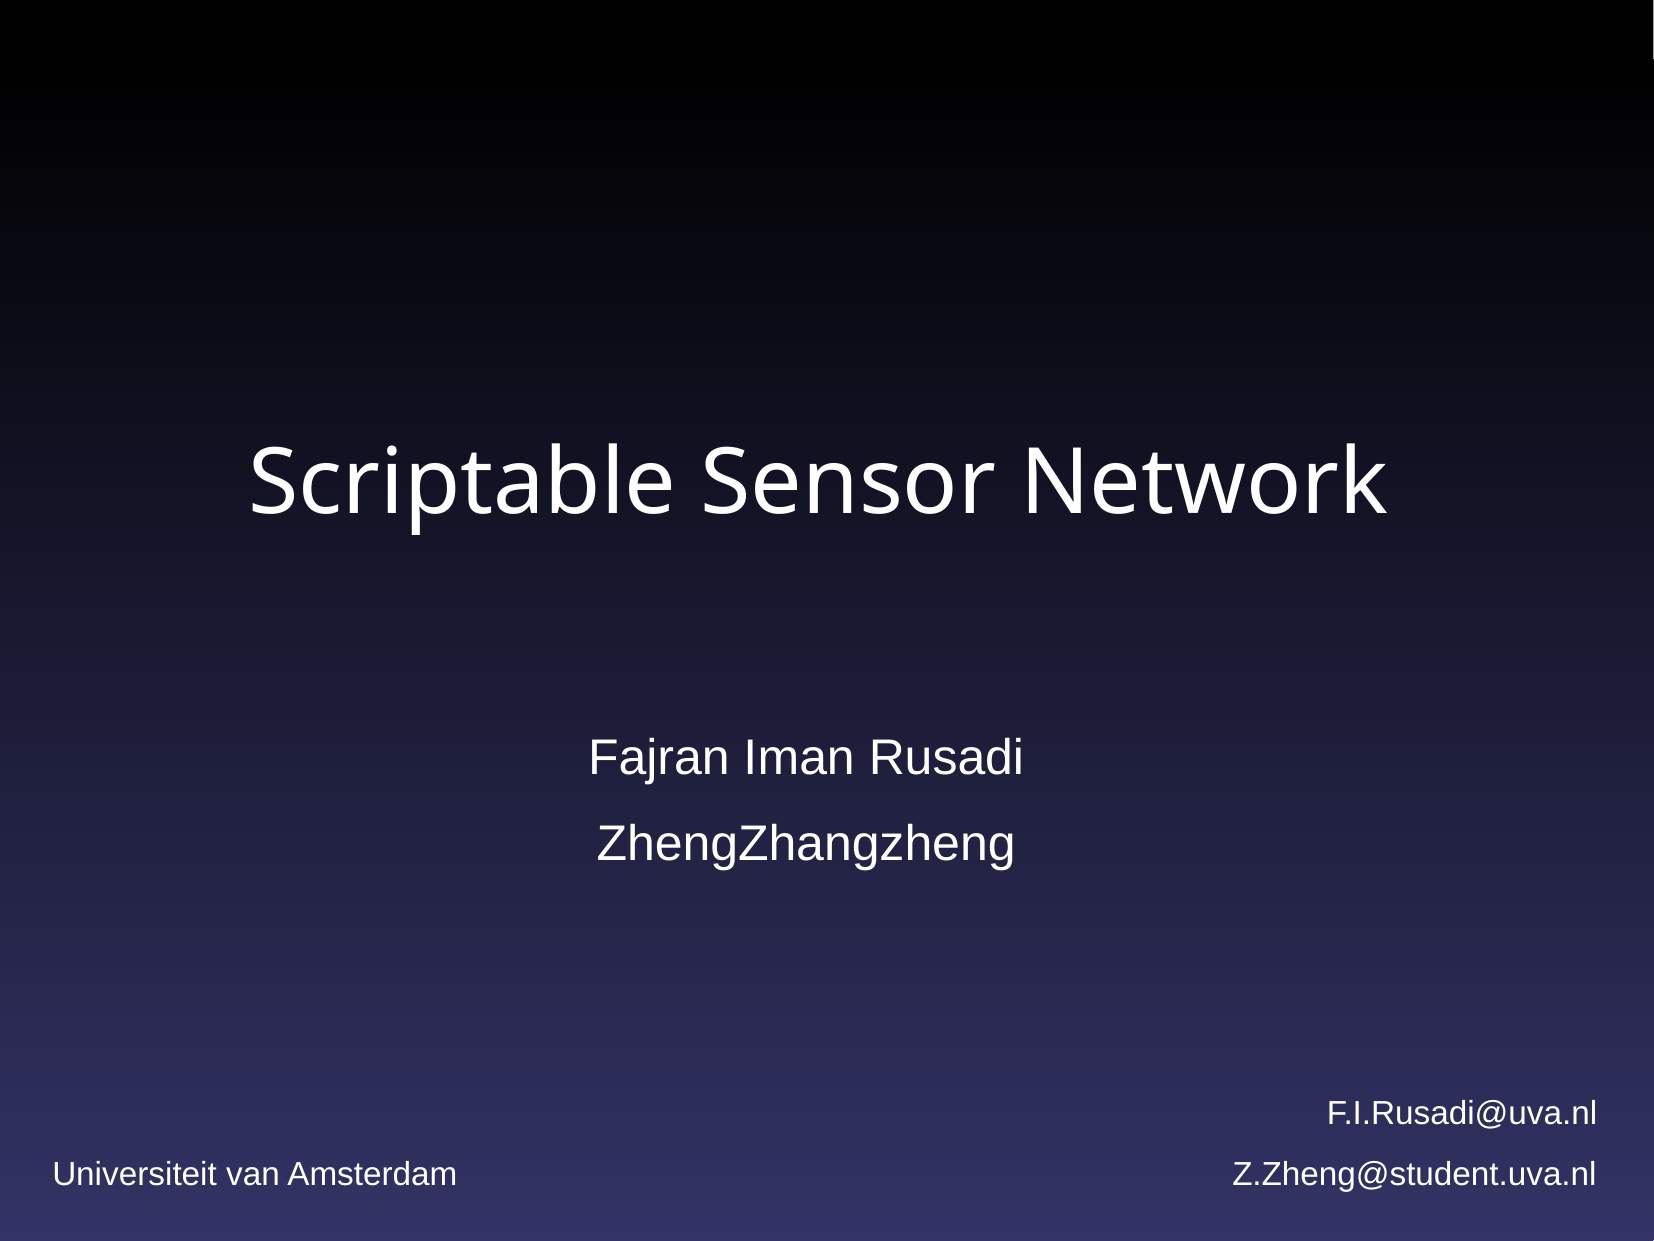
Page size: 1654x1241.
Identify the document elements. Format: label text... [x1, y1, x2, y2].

text_box F.I.Rusadi@uva.nl [1312, 1087, 1613, 1140]
text_box Fajran Iman Rusadi ZhengZhangzheng [412, 722, 1200, 938]
text_box Z.Zheng@student.uva.nl [1217, 1147, 1613, 1201]
title Scriptable Sensor Network [74, 374, 1563, 582]
text_box Universiteit van Amsterdam [37, 1147, 473, 1201]
